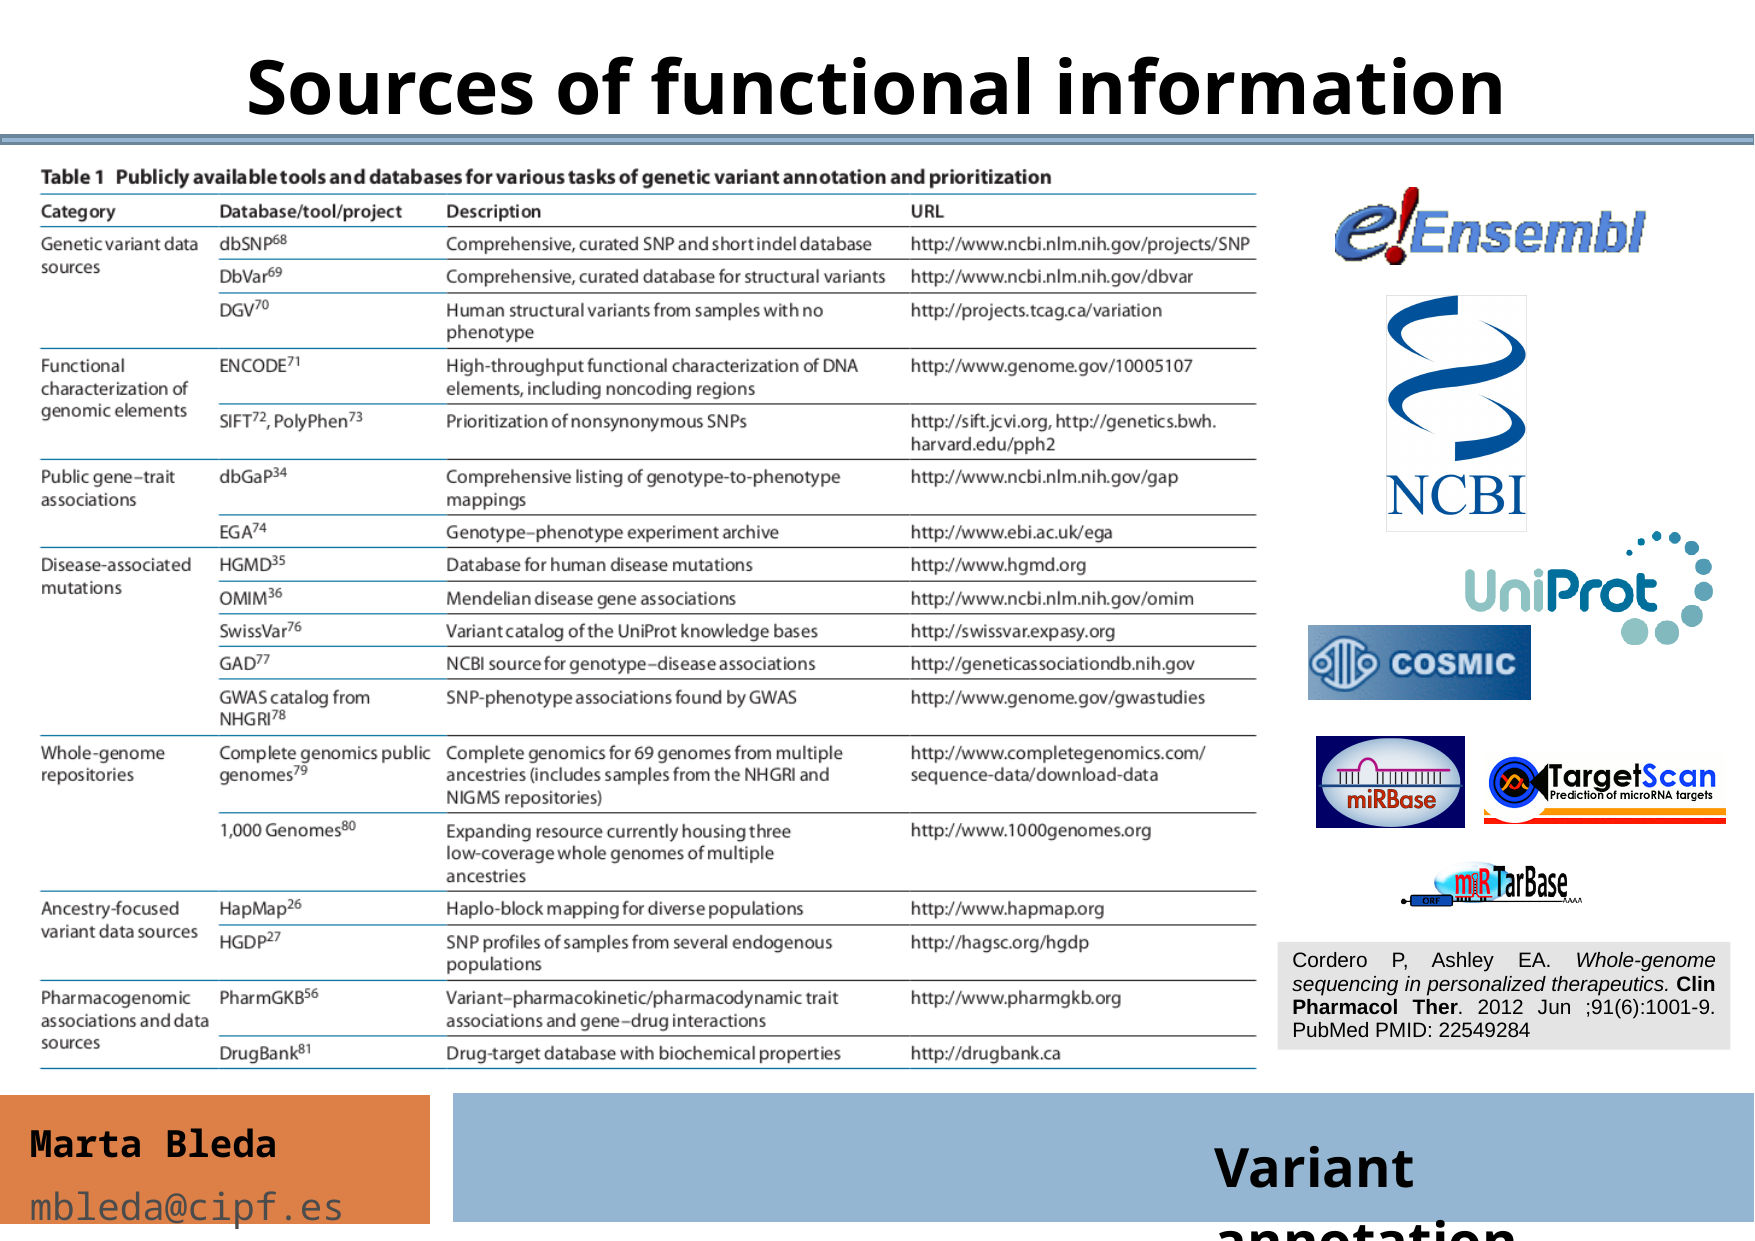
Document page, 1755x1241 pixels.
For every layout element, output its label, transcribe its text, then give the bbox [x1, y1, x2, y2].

picture [35, 161, 1263, 1074]
picture [1316, 736, 1603, 913]
picture [1308, 295, 1713, 700]
picture [1484, 753, 1726, 824]
text_box Variant annotation [1200, 1122, 1726, 1200]
text_box Sources of functional information [67, 27, 1688, 129]
picture [1335, 187, 1653, 265]
text_box Marta Bleda mbleda@cipf.es [15, 1110, 406, 1213]
text_box Cordero P, Ashley EA. Whole-genome sequencing in personalized therapeutics. Clin Pharmacol Ther. 2012 Jun ;91(6):1001-9. PubMed PMID: 22549284 [1277, 941, 1731, 1050]
text_box [0, 136, 1754, 144]
